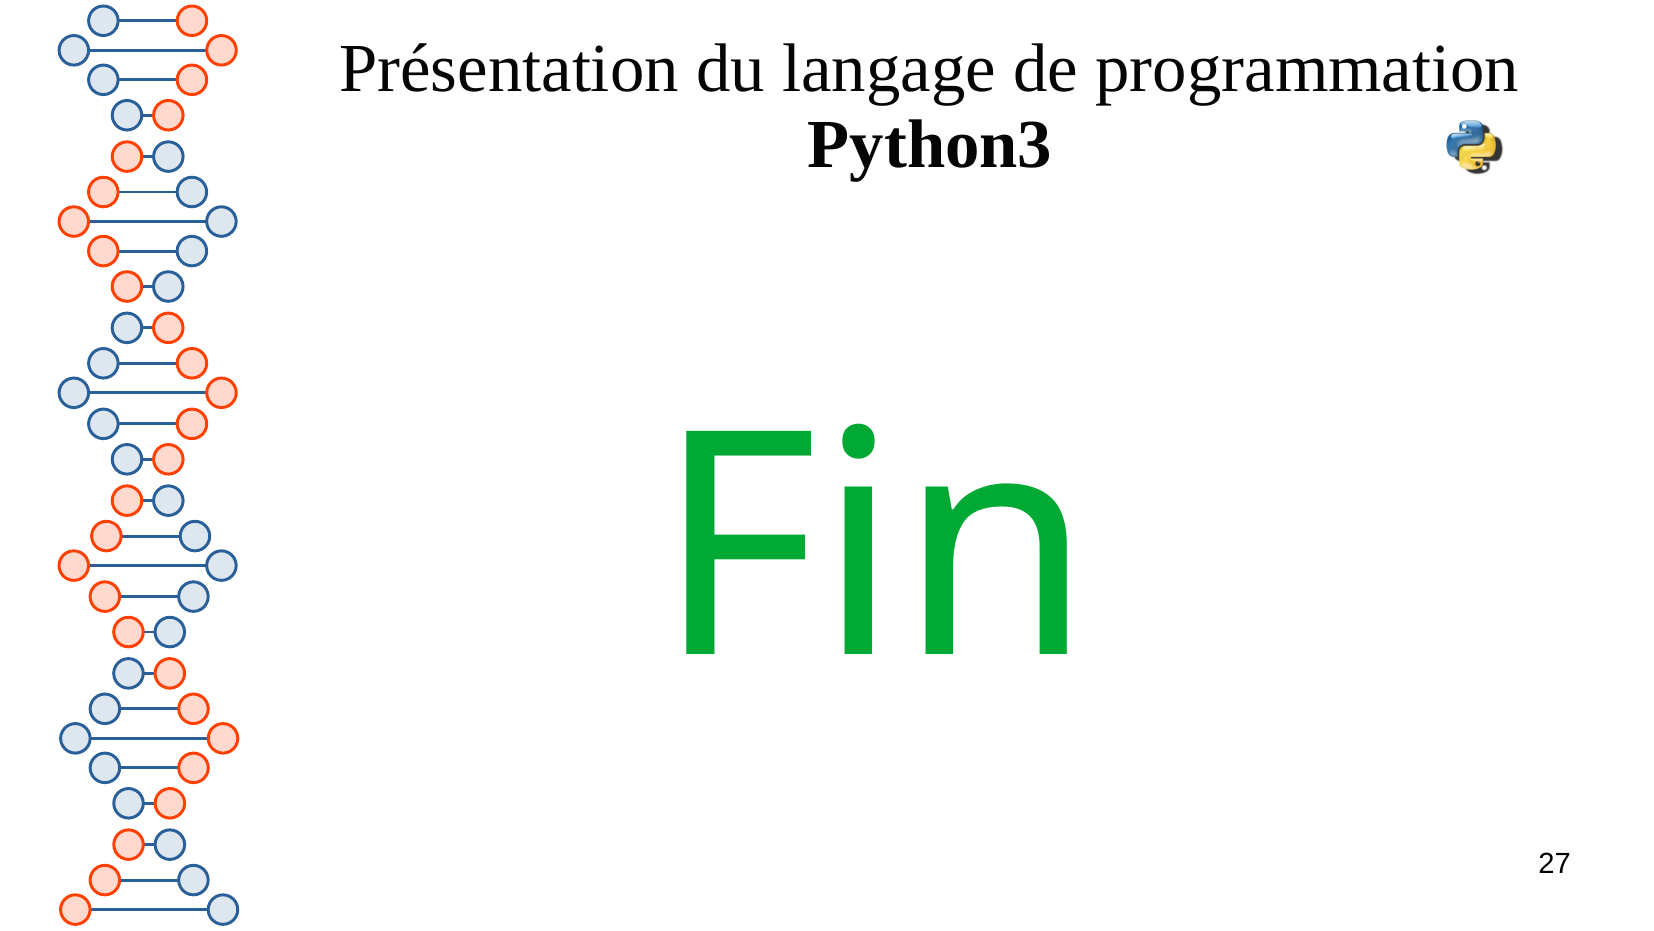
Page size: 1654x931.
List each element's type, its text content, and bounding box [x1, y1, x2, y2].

picture [1443, 118, 1506, 176]
text_box Fin [295, 312, 1536, 754]
title Présentation du langage de programmation Python3 [265, 29, 1595, 184]
